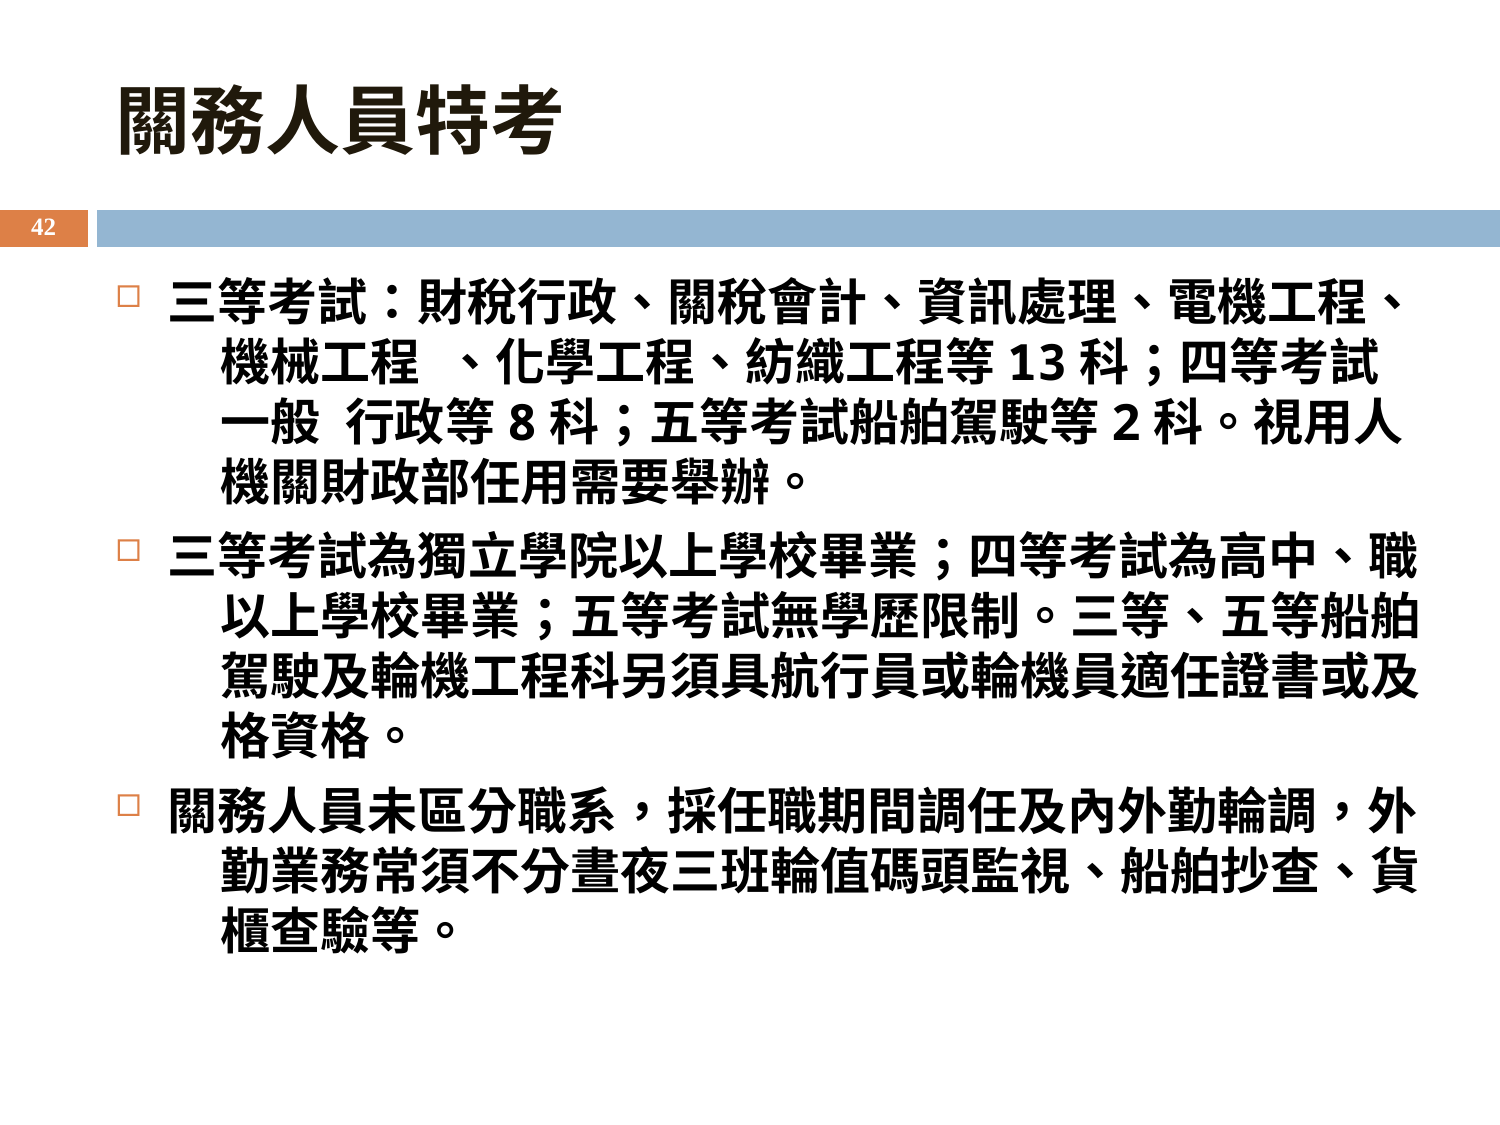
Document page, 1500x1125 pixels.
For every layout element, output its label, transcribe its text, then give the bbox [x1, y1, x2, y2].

text_box 41 [0, 208, 88, 249]
title 關務人員特考 [100, 37, 1438, 201]
list 三等考試：財稅行政、關稅會計、資訊處理、電機工程、機械工程 、化學工程、紡織工程等13科；四等考試一般 行政等8科；五等考試船舶駕駛等2科。視用人機關財政部任用需要舉辦。 三等考試為獨立學院以上學校畢業；四等考試為高中、職以上學校畢業；五等考試無學歷限制。三等、五等船舶駕駛及輪機工程科另須具航行員或輪機員適任證書或及格資格。 關務人員未區分職系，採任職期間調任及內外勤輪調，外勤業務常須不分晝夜三班輪值碼頭監視、船舶抄查、貨櫃查驗等。 [100, 262, 1438, 1000]
